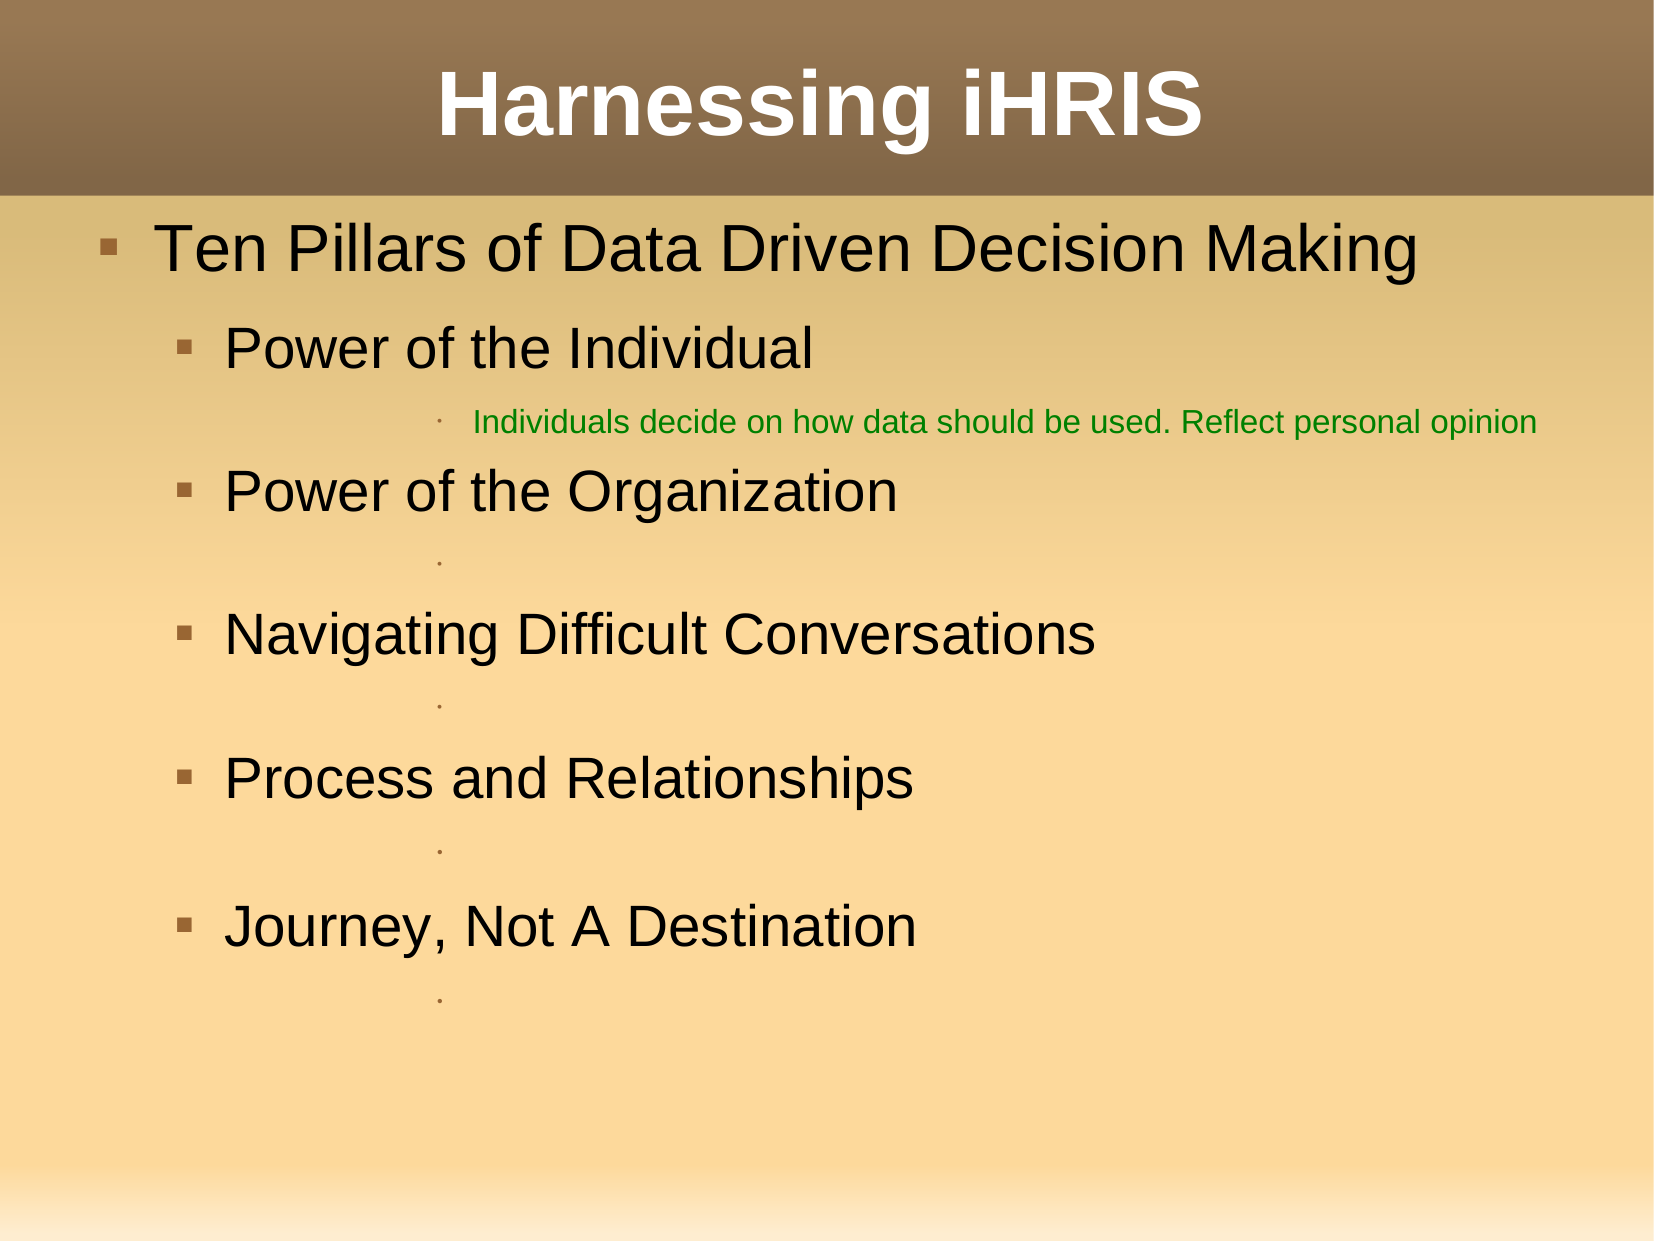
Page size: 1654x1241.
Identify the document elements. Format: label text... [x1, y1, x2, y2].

title Harnessing iHRIS [76, 7, 1565, 200]
picture [0, 0, 1654, 1241]
list Ten Pillars of Data Driven Decision Making Power of the Individual Individuals decide on how data should be used. Reflect personal opinion Power of the Organization Navigating Difficult Conversations Process and Relationships Journey, Not A Destination [82, 211, 1571, 1241]
